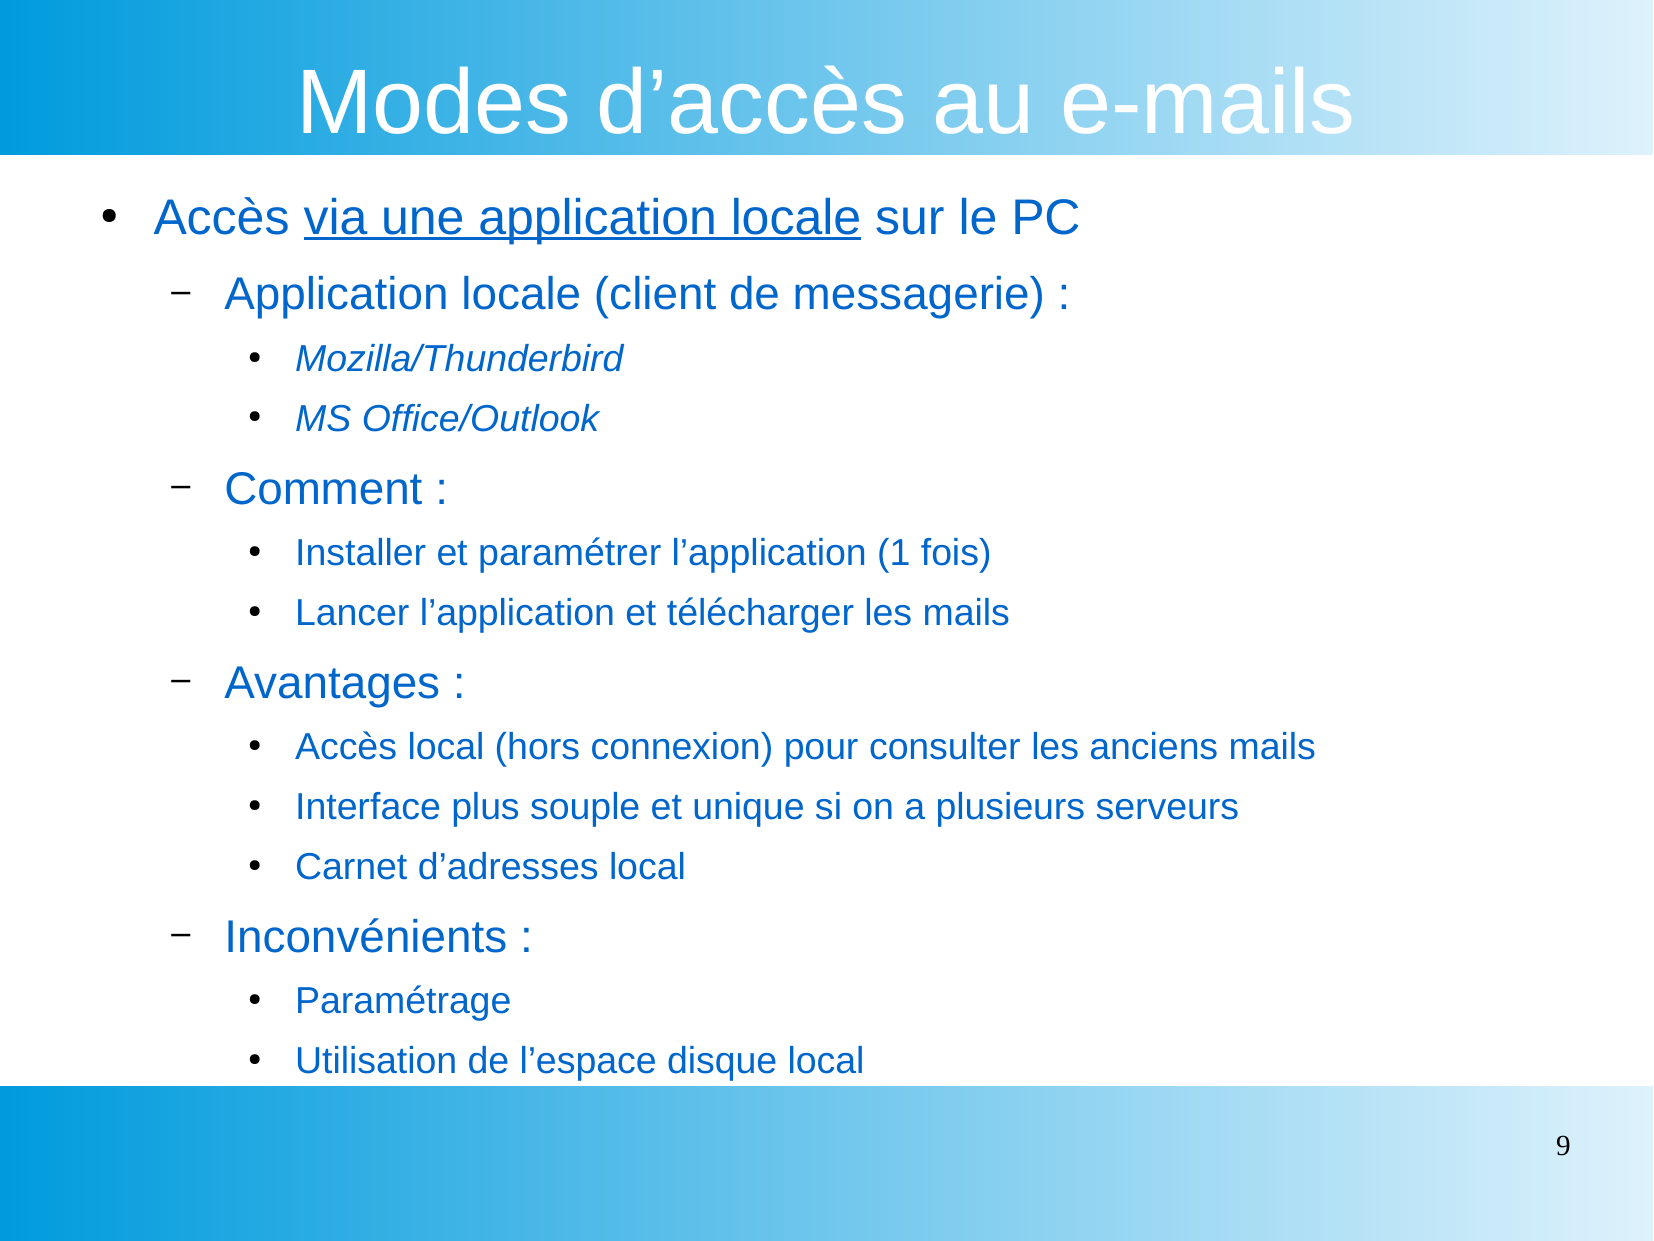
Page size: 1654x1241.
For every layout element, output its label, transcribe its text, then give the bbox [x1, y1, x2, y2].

list Accès via une application locale sur le PC Application locale (client de messagerie) : Mozilla/Thunderbird MS Office/Outlook Comment : Installer et paramétrer l’application (1 fois) Lancer l’application et télécharger les mails Avantages : Accès local (hors connexion) pour consulter les anciens mails Interface plus souple et unique si on a plusieurs serveurs Carnet d’adresses local Inconvénients : Paramétrage Utilisation de l’espace disque local [82, 188, 1571, 1052]
title Modes d’accès au e-mails [82, 49, 1571, 155]
